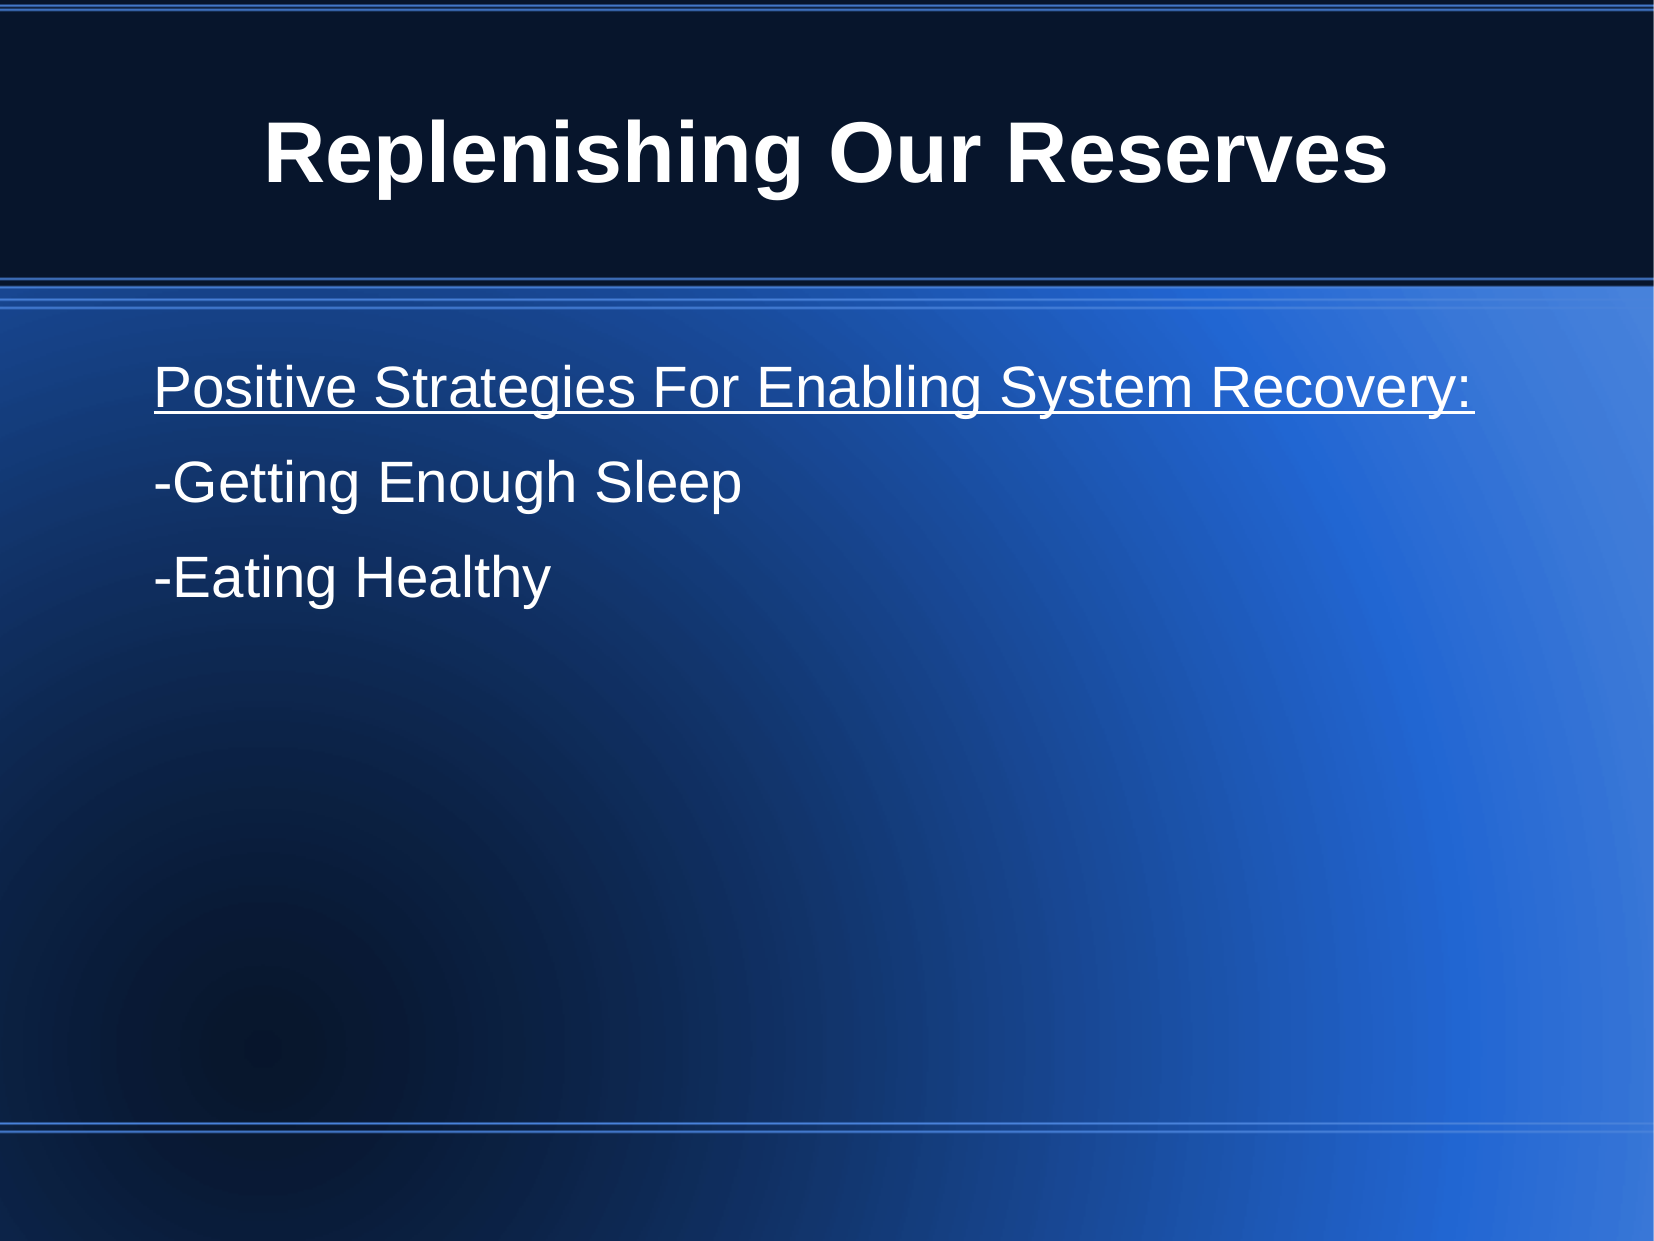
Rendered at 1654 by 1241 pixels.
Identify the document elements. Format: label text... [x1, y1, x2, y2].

list Positive Strategies For Enabling System Recovery: -Getting Enough Sleep -Eating Healthy [82, 355, 1571, 1058]
title Replenishing Our Reserves [82, 49, 1571, 257]
picture [0, 0, 1654, 1241]
